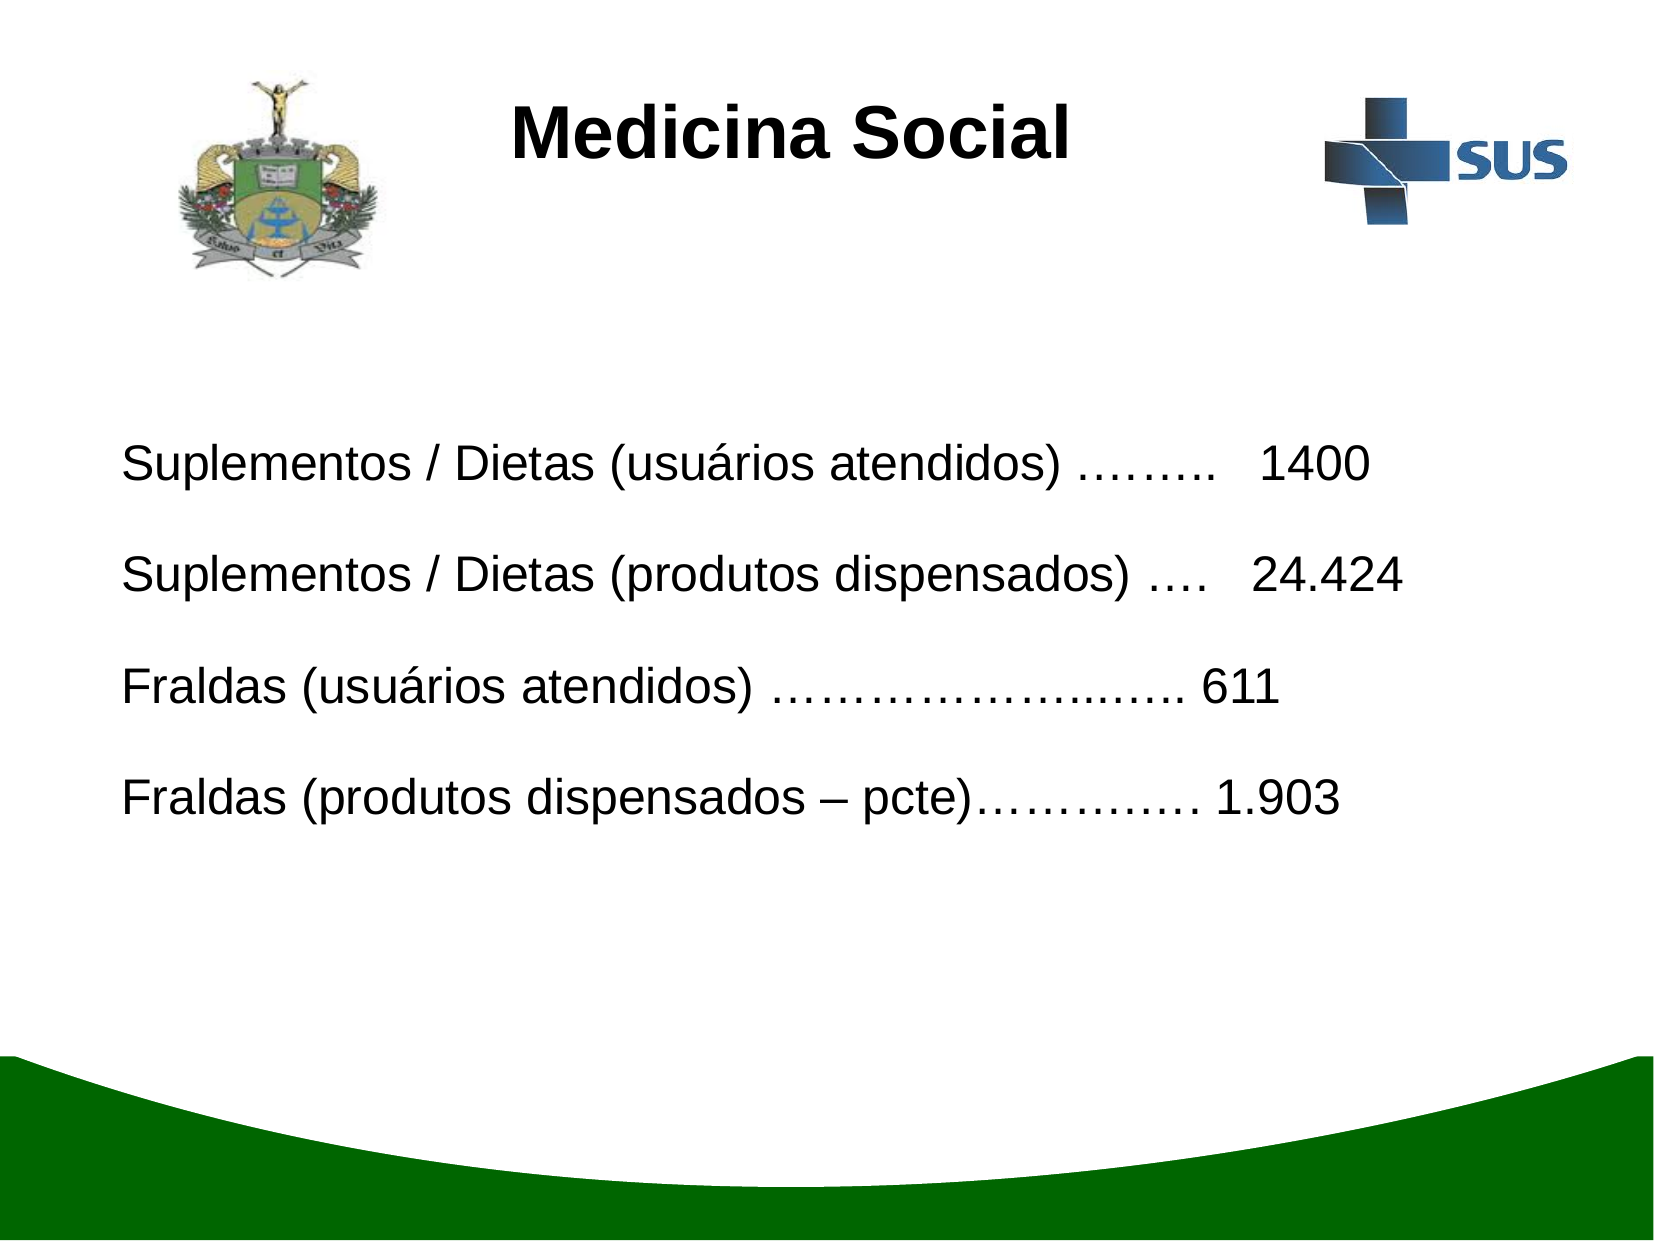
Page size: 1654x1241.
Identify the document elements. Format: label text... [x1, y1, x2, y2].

text_box Medicina Social Suplementos / Dietas (usuários atendidos) .…….. 1400 Suplementos / Dietas (produtos dispensados) …. 24.424 Fraldas (usuários atendidos) ………………...….. 611 Fraldas (produtos dispensados – pcte)……….…. 1.903 [106, 82, 1477, 1000]
picture [1324, 97, 1574, 225]
text_box [0, 1050, 1654, 1241]
picture [165, 70, 390, 296]
